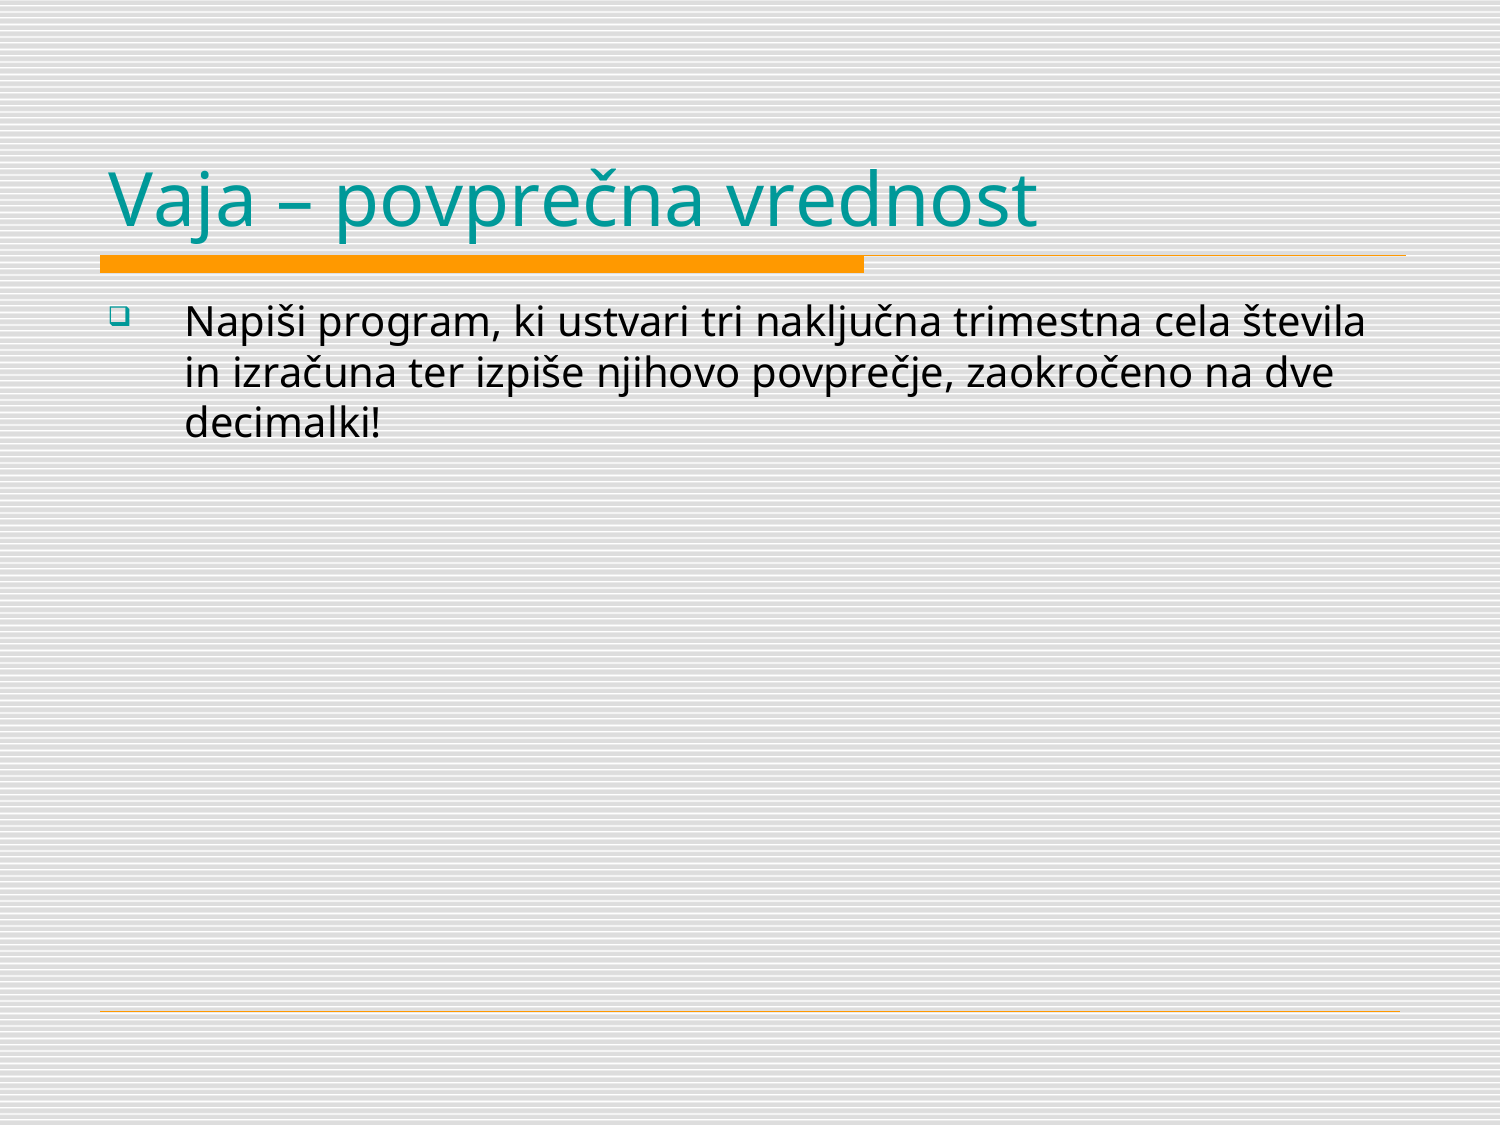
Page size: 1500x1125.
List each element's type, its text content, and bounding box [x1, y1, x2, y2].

list Napiši program, ki ustvari tri naključna trimestna cela števila in izračuna ter izpiše njihovo povprečje, zaokročeno na dve decimalki! [92, 287, 1406, 988]
title Vaja – povprečna vrednost [94, 49, 1407, 250]
picture [0, 0, 1500, 1125]
